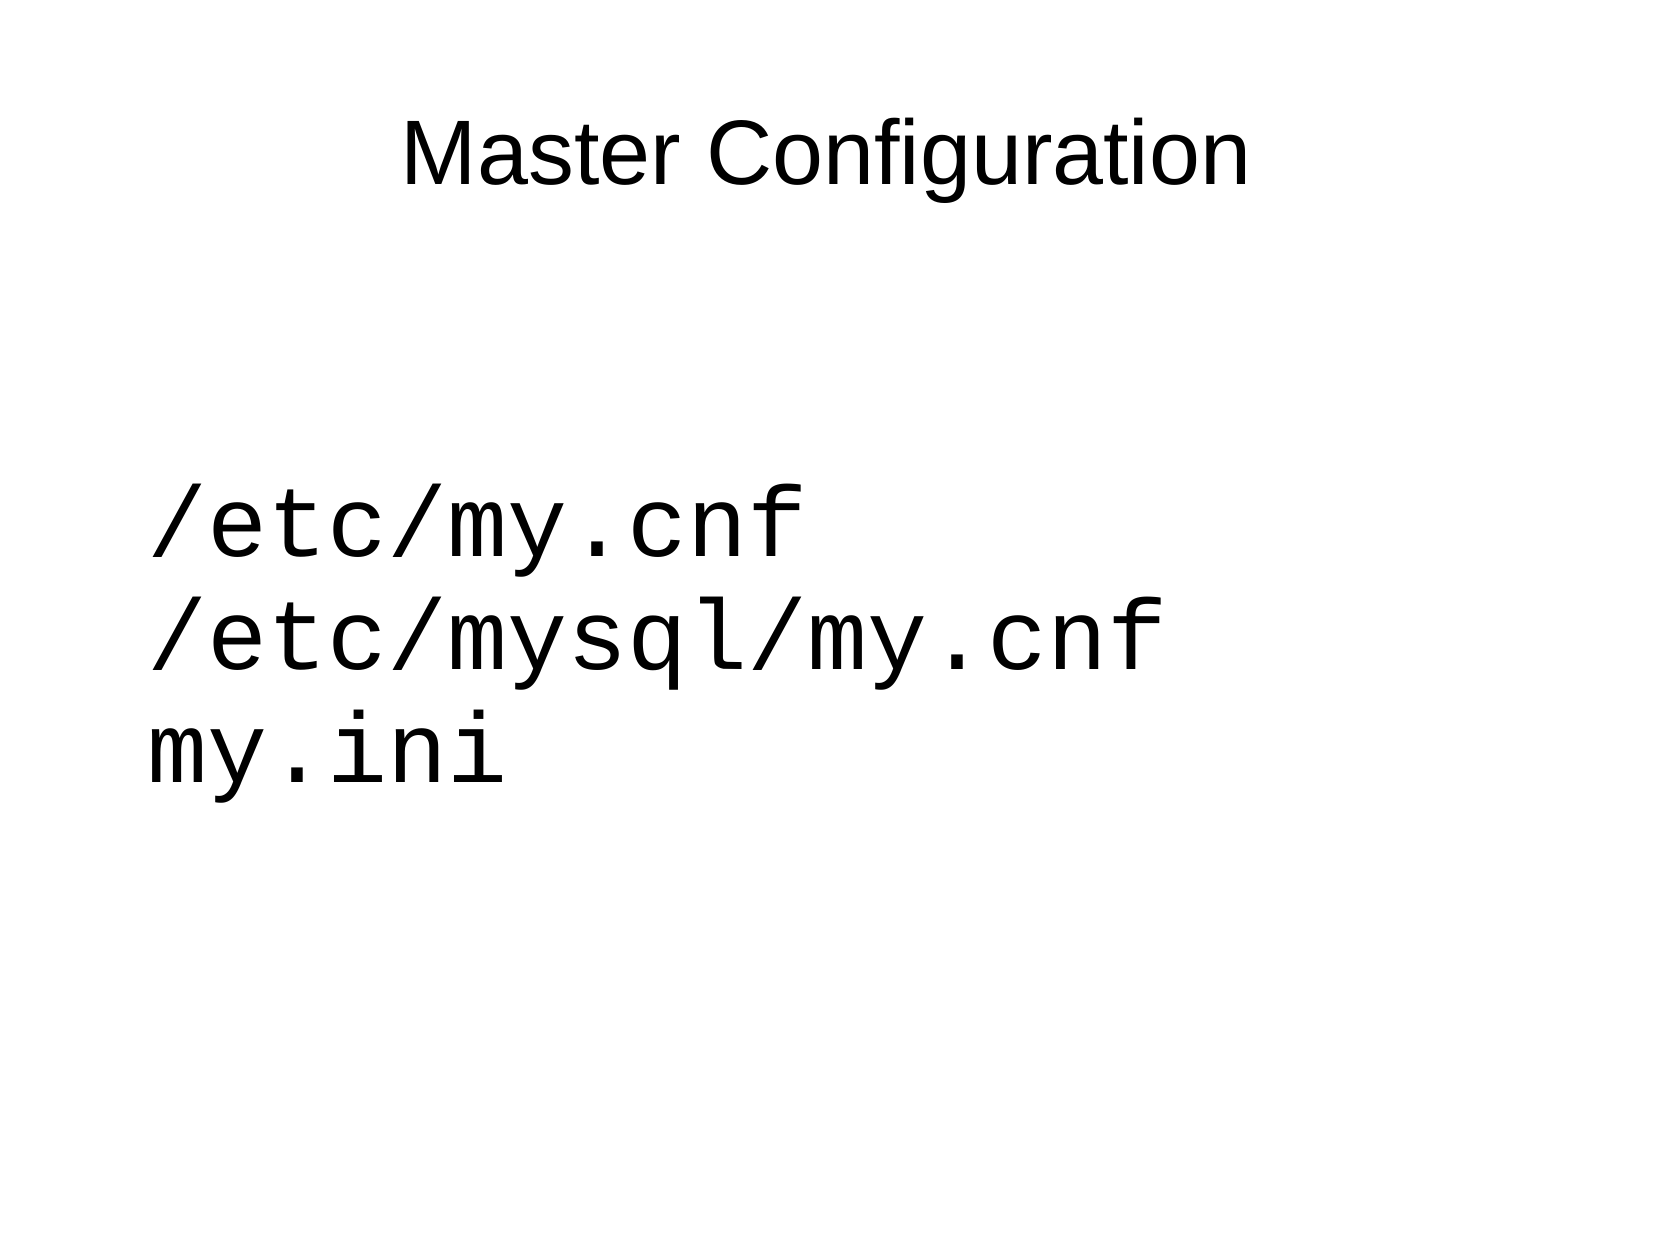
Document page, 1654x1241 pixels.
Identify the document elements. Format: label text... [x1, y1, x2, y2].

title Master Configuration [82, 49, 1571, 257]
subtitle /etc/my.cnf /etc/mysql/my.cnf my.ini [147, 297, 1565, 1102]
